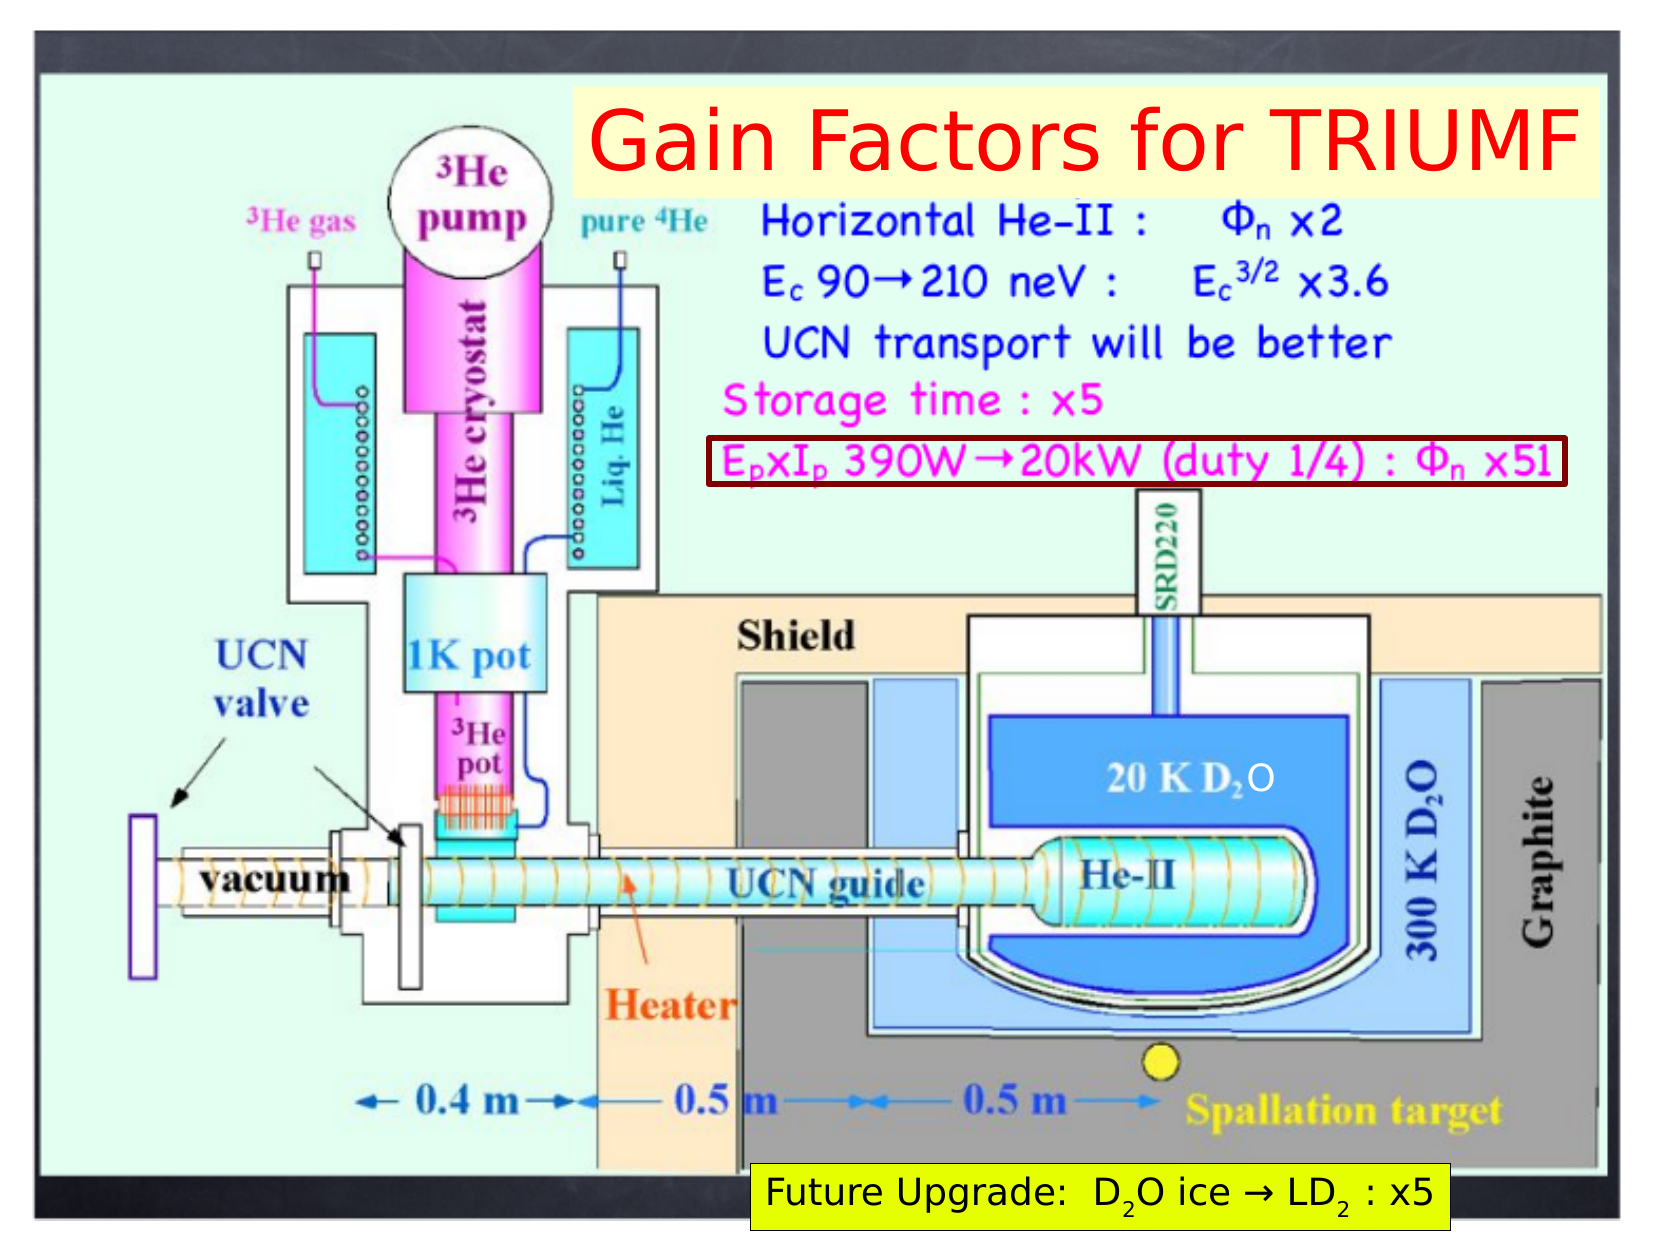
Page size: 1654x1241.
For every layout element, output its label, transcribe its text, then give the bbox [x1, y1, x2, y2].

text_box O [1231, 749, 1291, 808]
text_box Gain Factors for TRIUMF [572, 86, 1600, 198]
picture [29, 29, 1625, 1221]
text_box Future Upgrade: D2O ice → LD2 : x5 [750, 1163, 1451, 1231]
